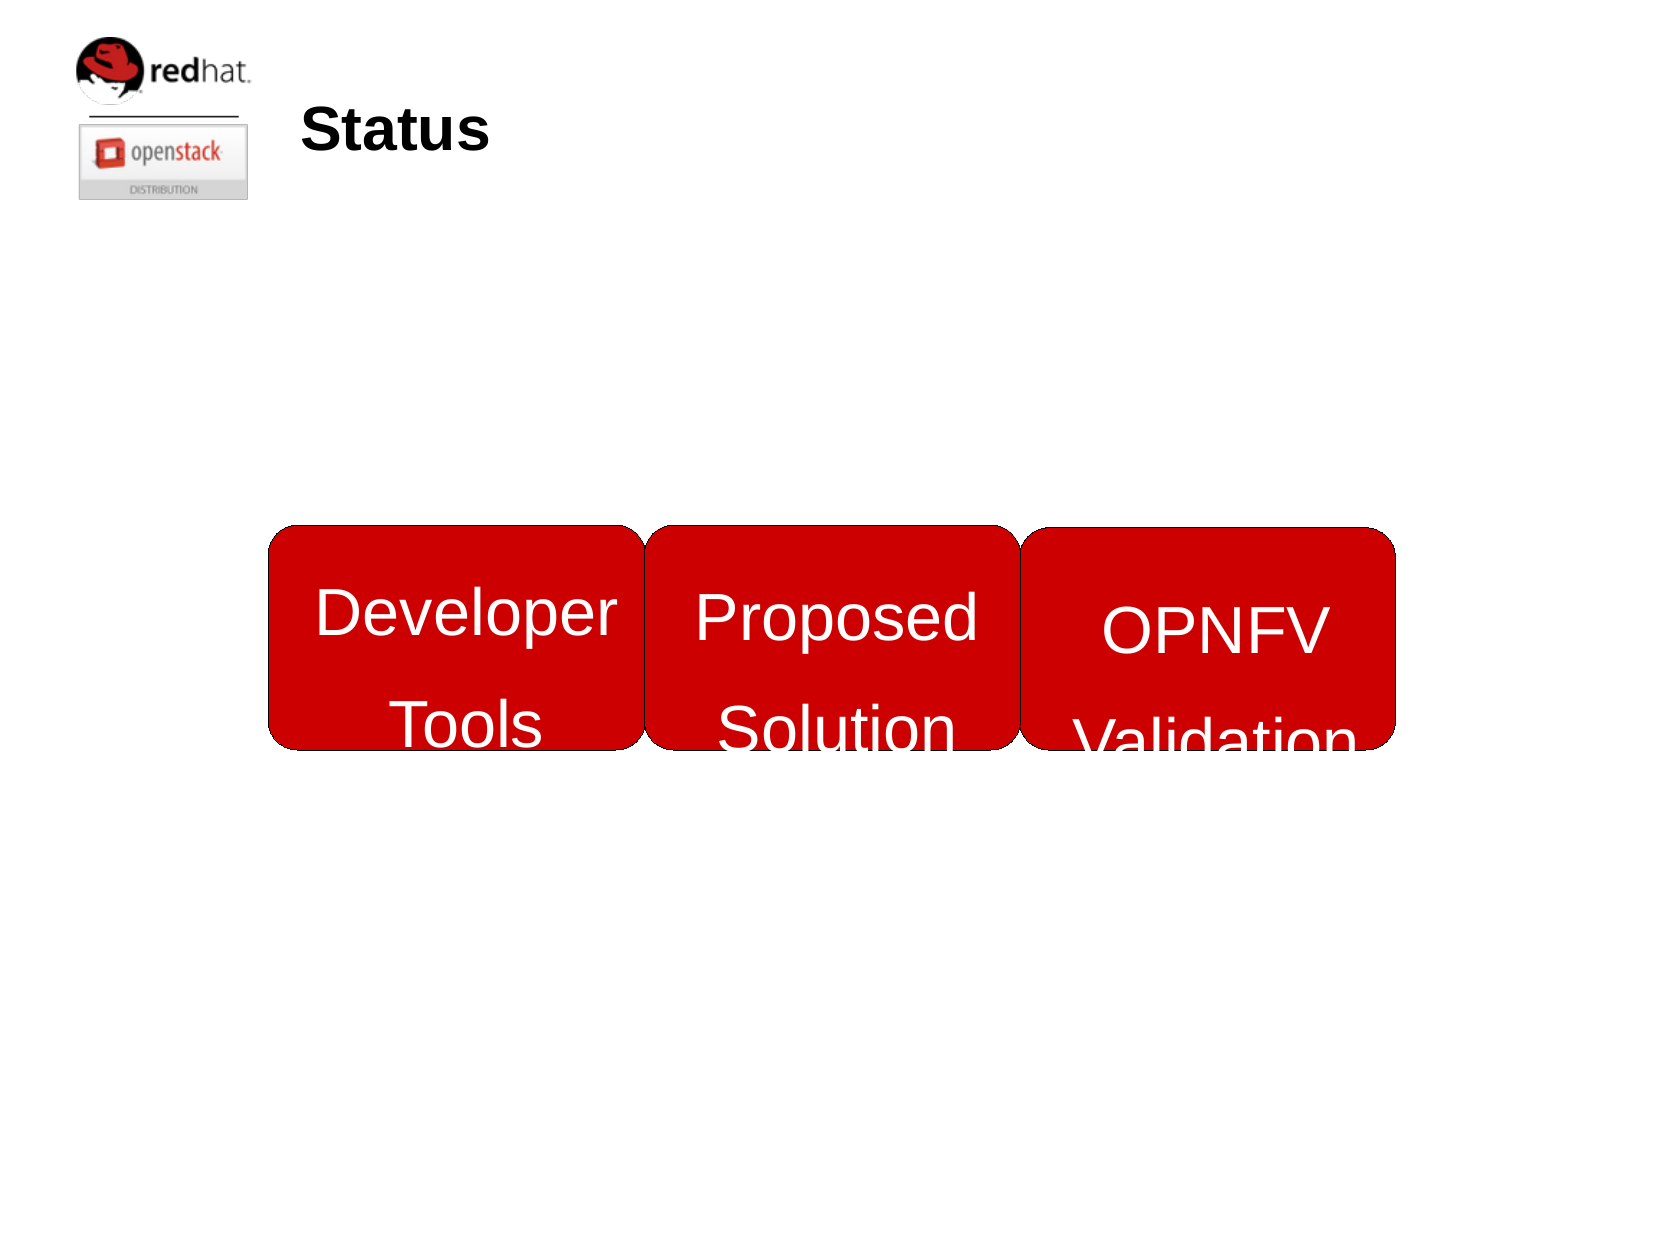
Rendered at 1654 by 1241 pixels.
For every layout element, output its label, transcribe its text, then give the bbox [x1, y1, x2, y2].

picture [75, 37, 252, 204]
text_box [750, 737, 771, 751]
title Status [300, 35, 1571, 223]
text_box [1024, 527, 1394, 751]
text_box [892, 737, 911, 748]
text_box [953, 737, 1016, 751]
text_box [808, 737, 821, 751]
text_box [431, 733, 450, 743]
text_box [823, 737, 840, 748]
text_box Proposed Solution [679, 535, 1032, 737]
text_box [770, 737, 789, 748]
text_box [845, 737, 857, 751]
text_box [861, 737, 872, 751]
text_box [268, 525, 643, 751]
text_box OPNFV Validation [1057, 548, 1396, 751]
text_box [468, 733, 487, 743]
text_box [644, 525, 1013, 751]
text_box [910, 737, 925, 751]
text_box [878, 737, 893, 751]
text_box [930, 737, 947, 751]
text_box Developer Tools [300, 530, 648, 733]
text_box [788, 737, 802, 751]
